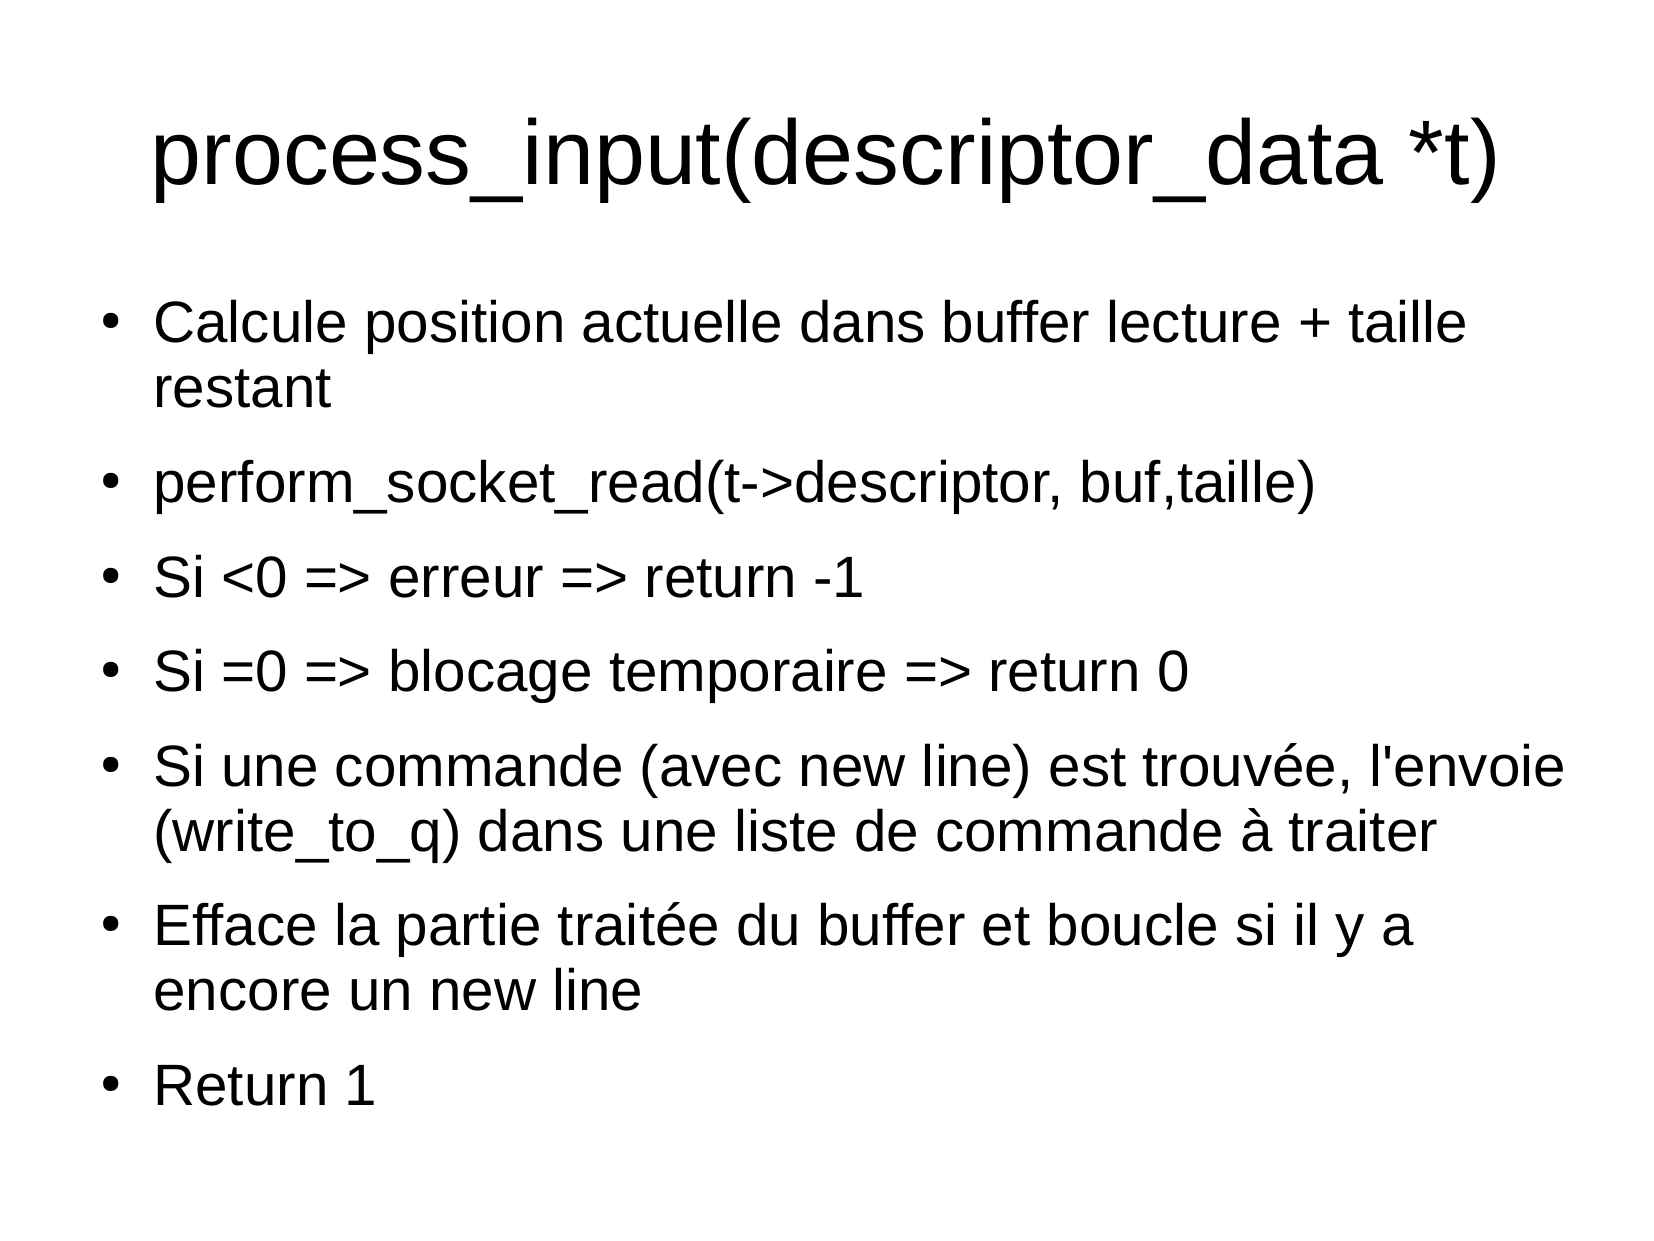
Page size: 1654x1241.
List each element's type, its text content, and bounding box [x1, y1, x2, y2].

title process_input(descriptor_data *t) [82, 56, 1571, 250]
list Calcule position actuelle dans buffer lecture + taille restant perform_socket_read(t->descriptor, buf,taille) Si <0 => erreur => return -1 Si =0 => blocage temporaire => return 0 Si une commande (avec new line) est trouvée, l'envoie (write_to_q) dans une liste de commande à traiter Efface la partie traitée du buffer et boucle si il y a encore un new line Return 1 [82, 290, 1571, 1116]
